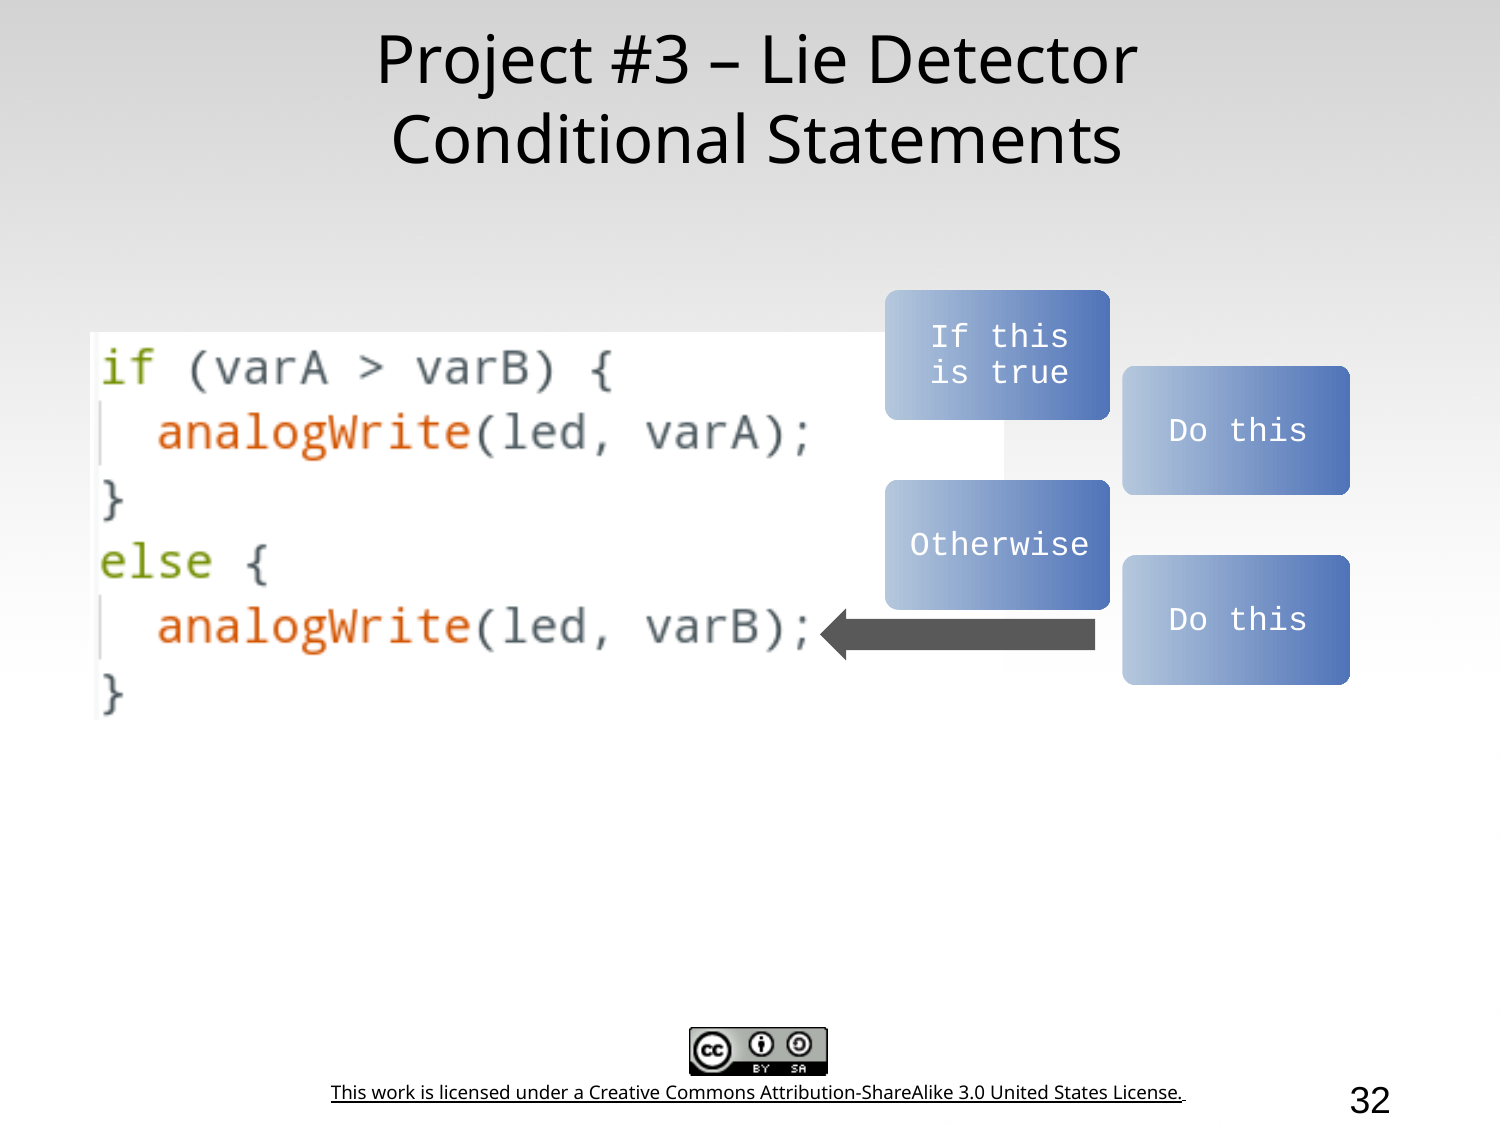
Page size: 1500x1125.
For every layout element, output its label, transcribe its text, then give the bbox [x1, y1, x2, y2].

text_box Do this [1122, 555, 1351, 685]
text_box Do this [1122, 365, 1351, 496]
text_box If this is true [885, 290, 1111, 421]
text_box Otherwise [884, 479, 1111, 610]
text_box [820, 608, 1096, 661]
picture [0, 0, 1500, 1125]
title Project #3 – Lie Detector Conditional Statements [75, 2, 1441, 191]
